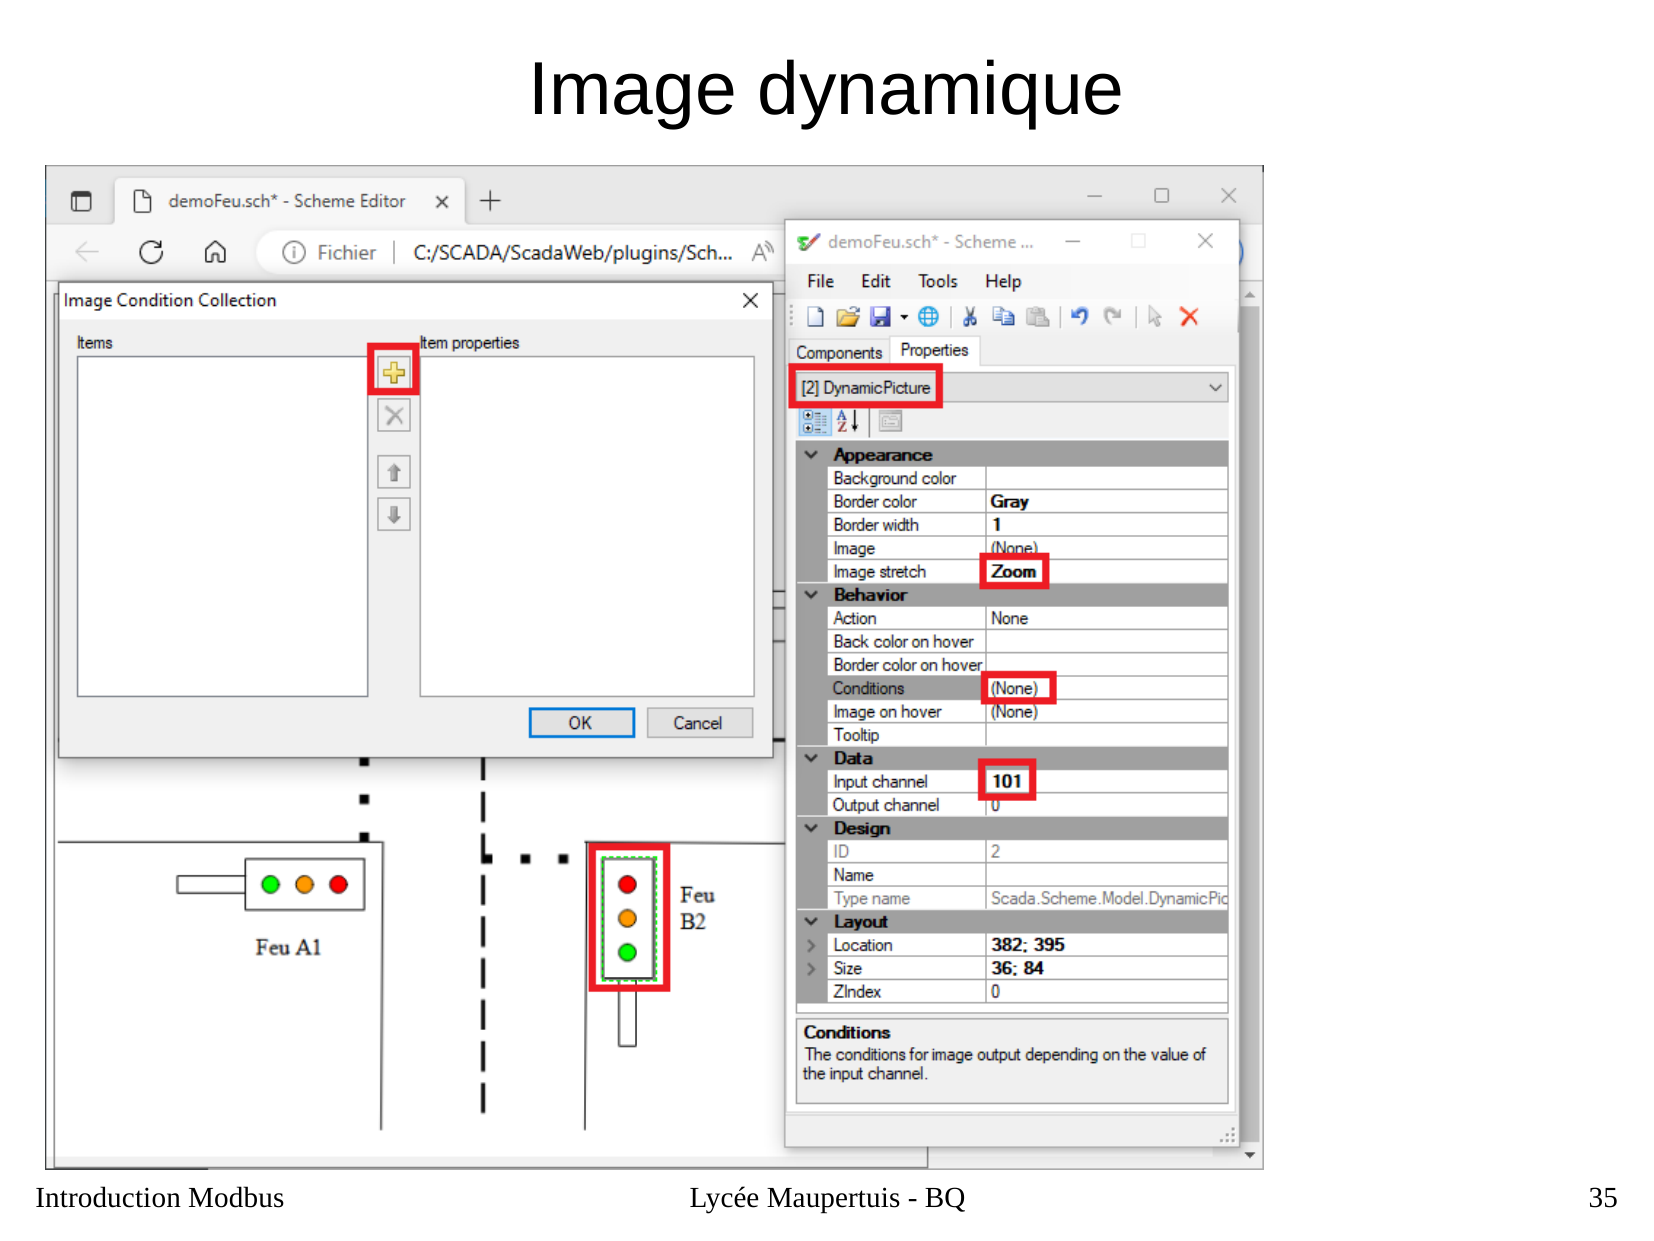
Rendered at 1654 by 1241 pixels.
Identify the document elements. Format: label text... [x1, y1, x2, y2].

title Image dynamique [35, 35, 1619, 142]
picture [45, 165, 1264, 1170]
